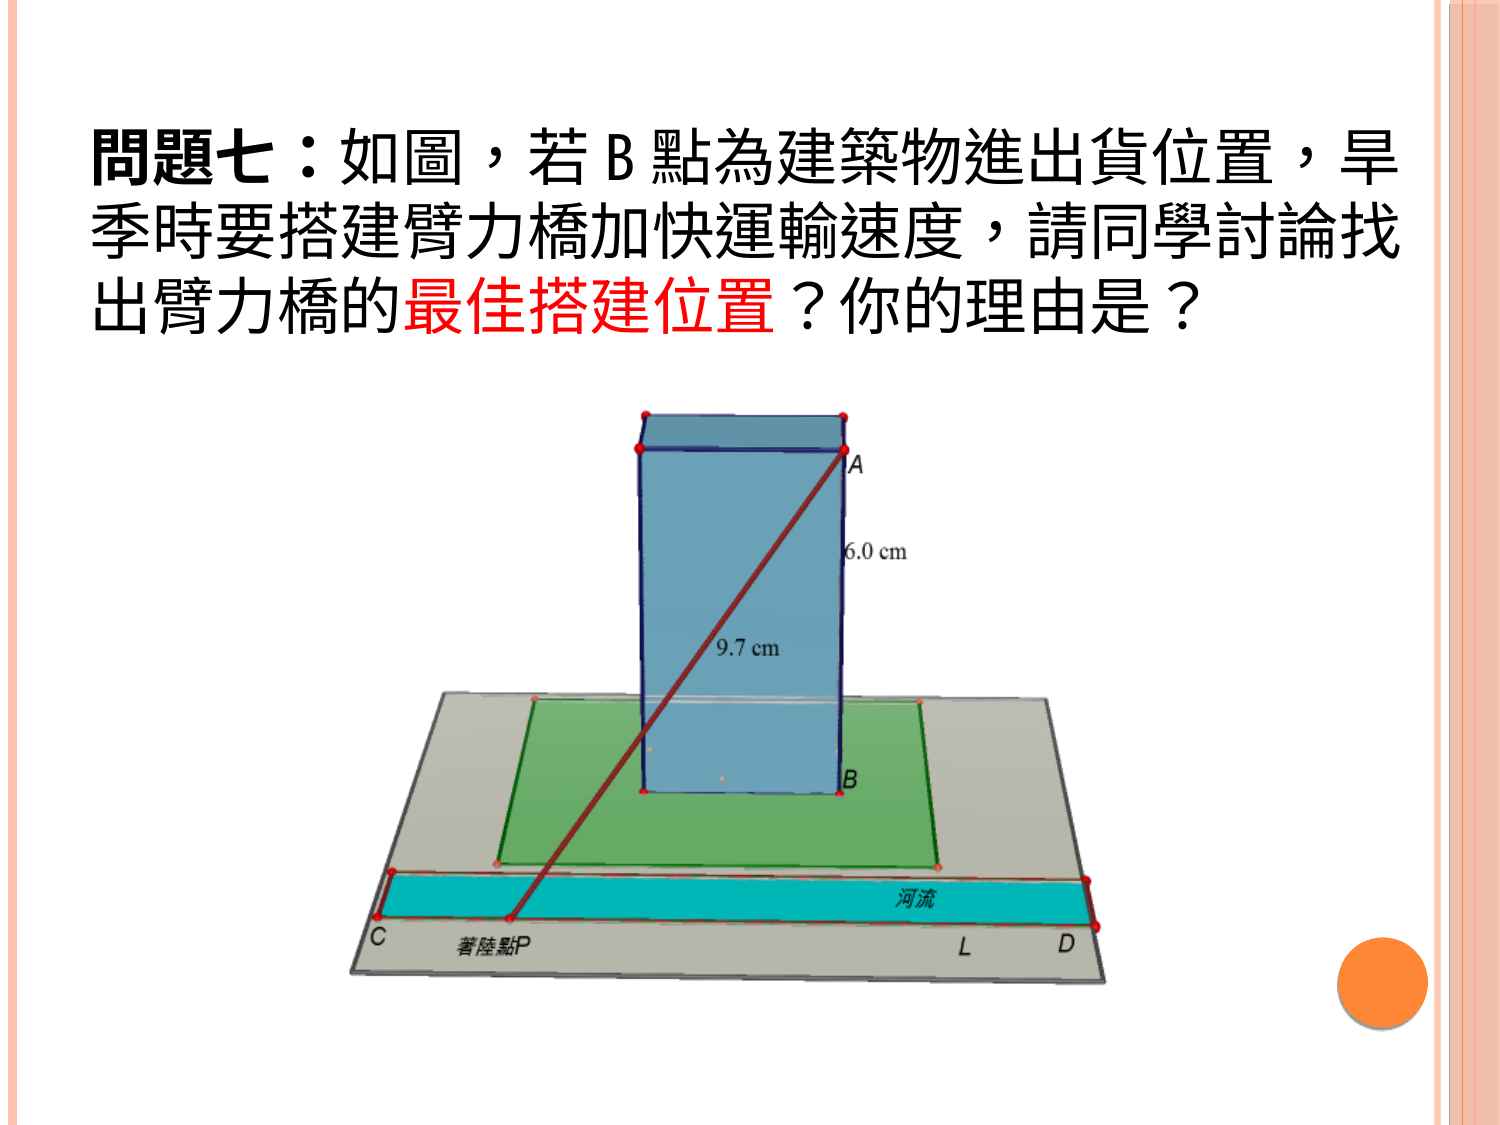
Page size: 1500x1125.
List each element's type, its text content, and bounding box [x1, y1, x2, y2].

title 問題七：如圖，若B點為建築物進出貨位置，旱季時要搭建臂力橋加快運輸速度，請同學討論找出臂力橋的最佳搭建位置？你的理由是？ [75, 45, 1424, 350]
chart [343, 397, 1115, 1009]
